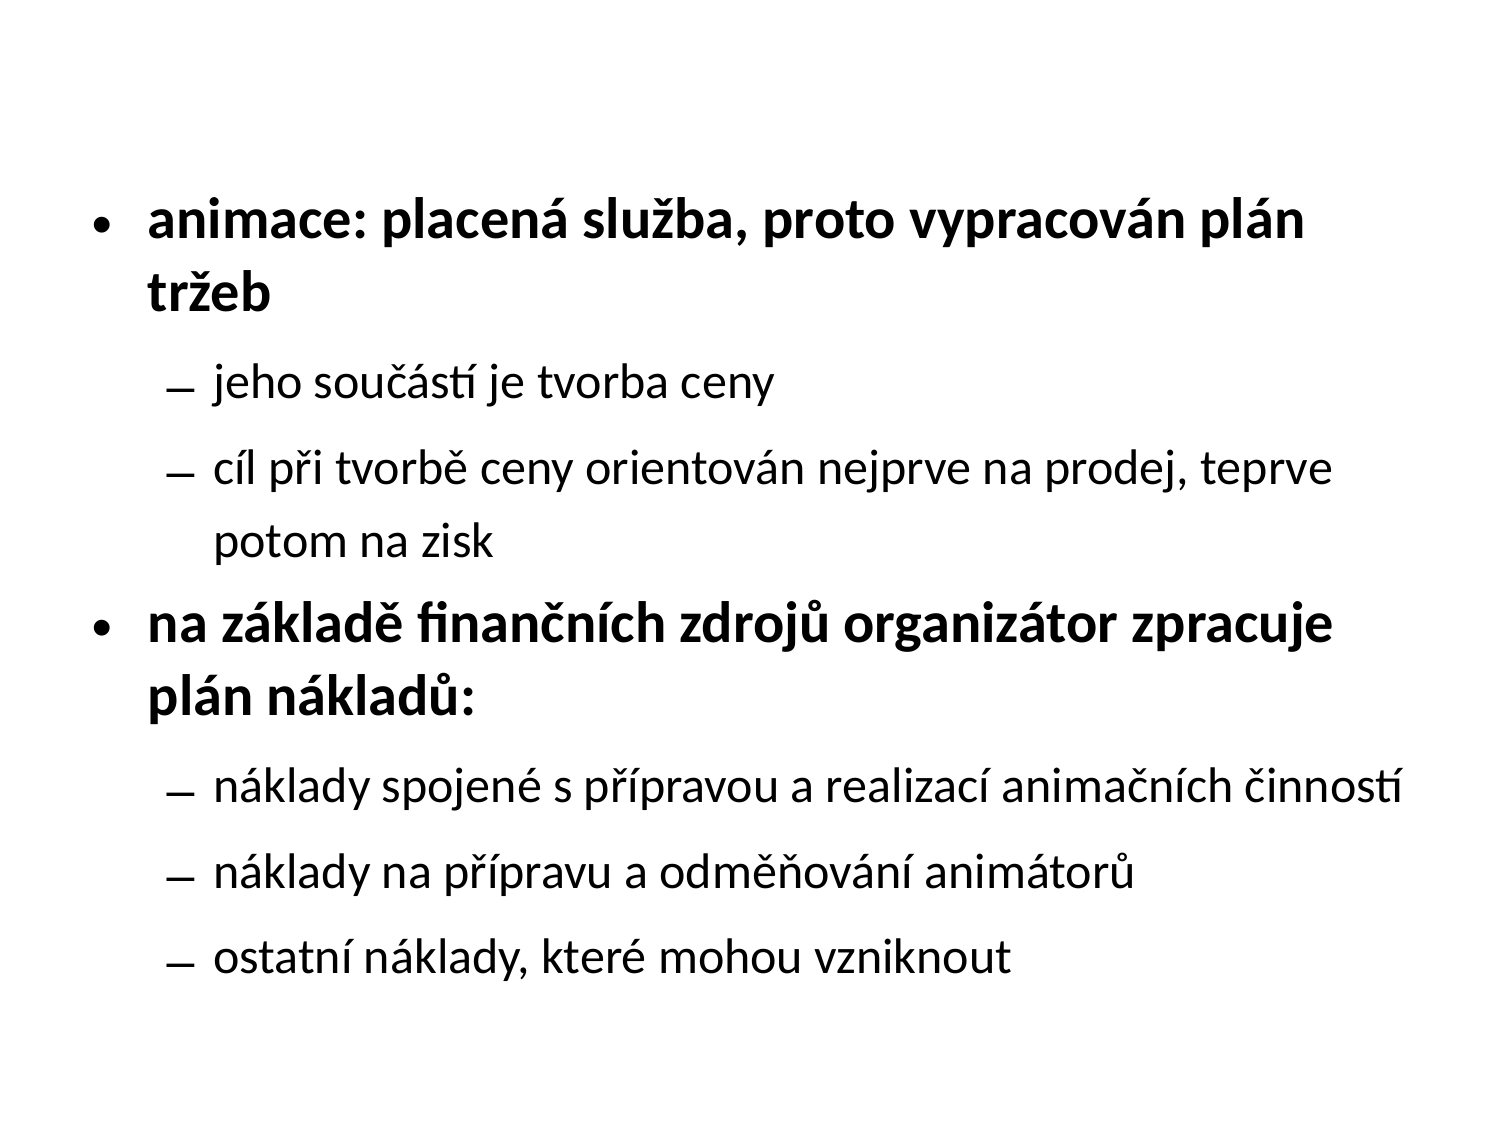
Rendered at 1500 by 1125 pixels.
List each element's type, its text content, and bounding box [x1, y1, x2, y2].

list animace: placená služba, proto vypracován plán tržeb jeho součástí je tvorba ceny cíl při tvorbě ceny orientován nejprve na prodej, teprve potom na zisk na základě finančních zdrojů organizátor zpracuje plán nákladů: náklady spojené s přípravou a realizací animačních činností náklady na přípravu a odměňování animátorů ostatní náklady, které mohou vzniknout [76, 172, 1427, 1125]
